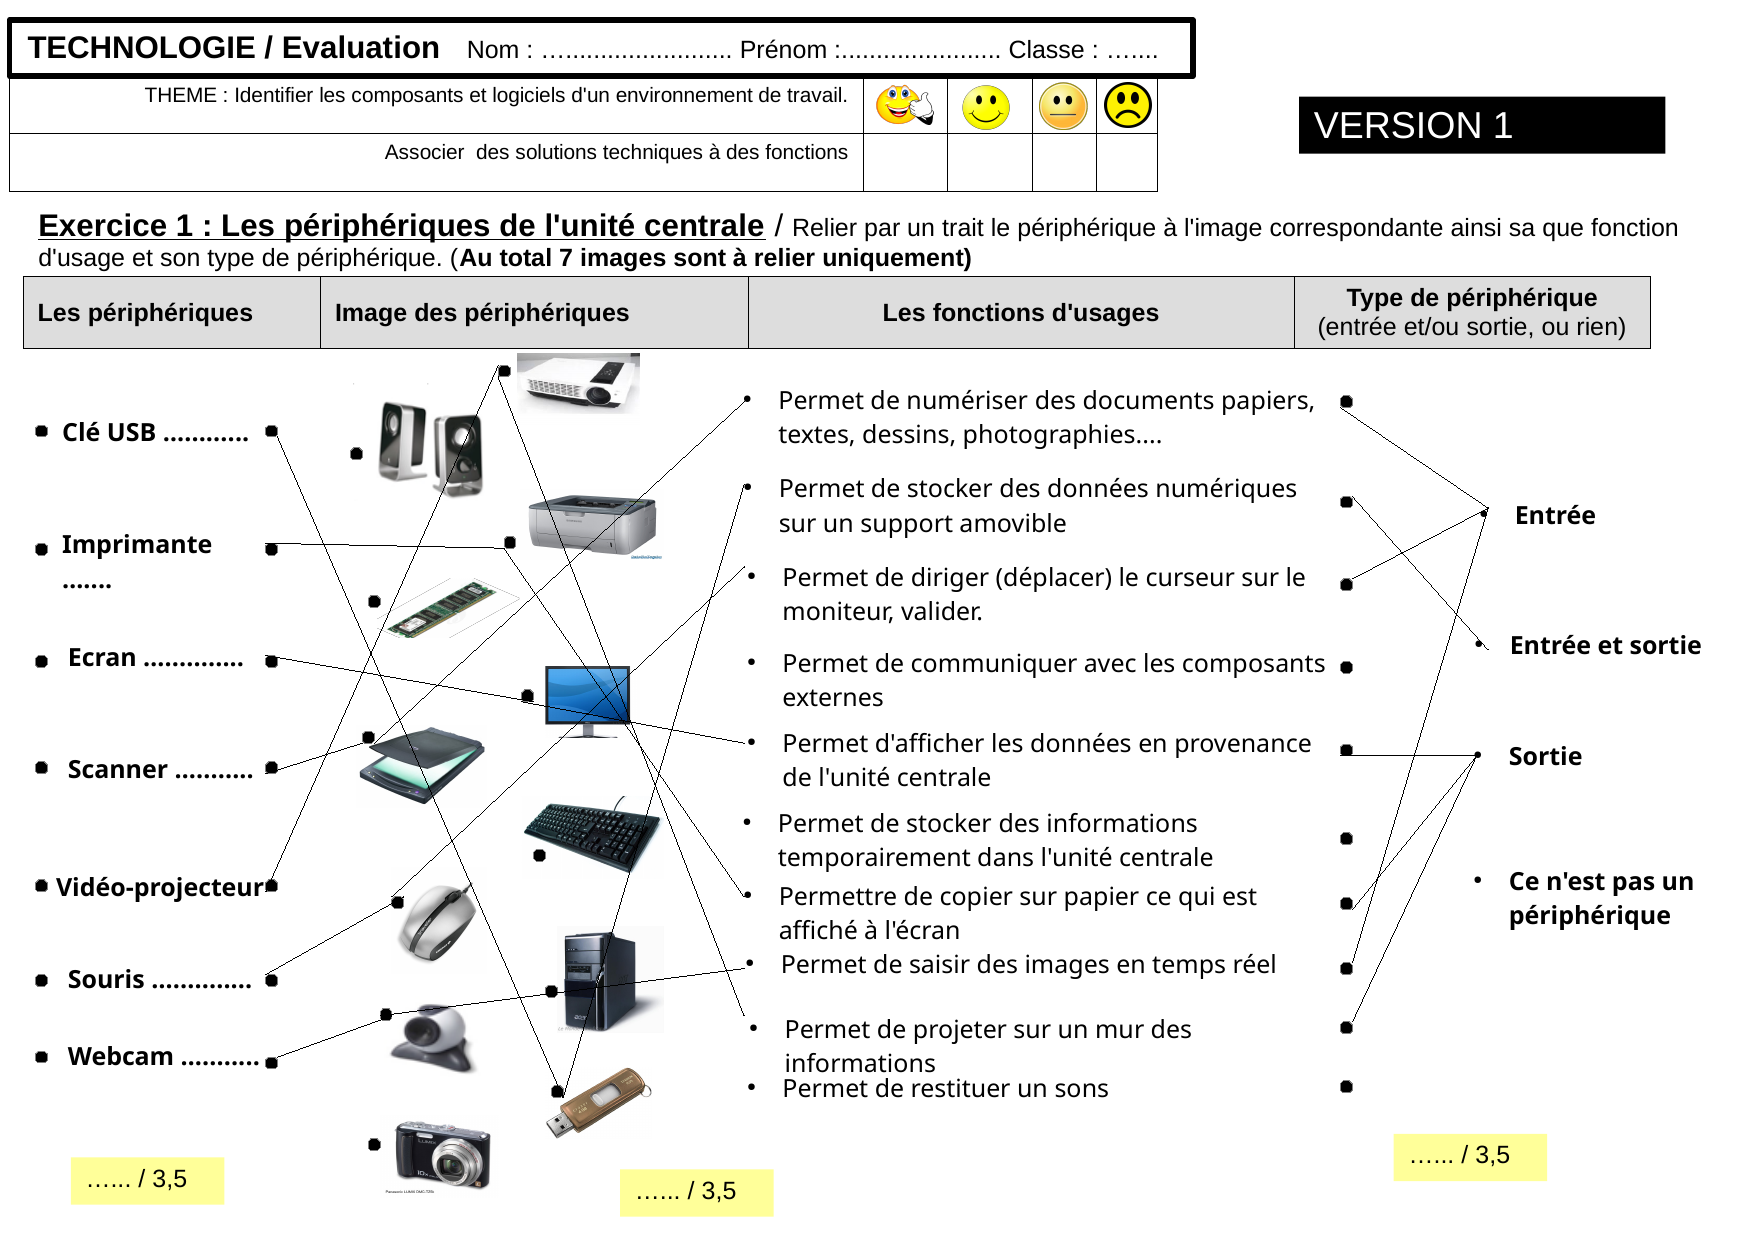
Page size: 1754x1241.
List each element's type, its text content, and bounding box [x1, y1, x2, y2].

text_box [368, 1138, 381, 1151]
text_box [1340, 897, 1353, 910]
text_box …... / 3,5 [1393, 1133, 1548, 1182]
table_header [1097, 79, 1157, 133]
picture [521, 796, 664, 879]
text_box Permet de communiquer avec les composants externes [732, 644, 1353, 721]
text_box Scanner …........ [53, 749, 278, 786]
text_box [1340, 578, 1353, 591]
text_box Ecran …........... [53, 637, 284, 674]
text_box Vidéo-projecteur [41, 868, 284, 916]
text_box [265, 544, 278, 556]
text_box [362, 731, 375, 744]
picture [380, 1115, 499, 1198]
picture [545, 1067, 652, 1139]
text_box Souris …........... [53, 960, 296, 998]
picture [377, 578, 520, 638]
picture [517, 353, 640, 425]
text_box Permettre de copier sur papier ce qui est affiché à l'écran [728, 877, 1353, 939]
table_cell [864, 134, 947, 191]
text_box Permet de saisir des images en temps réel [730, 944, 1371, 982]
picture [352, 382, 511, 501]
text_box Permet de stocker des données numériques sur un support amovible [728, 469, 1353, 532]
text_box [265, 879, 278, 892]
text_box …... / 3,5 [70, 1157, 225, 1205]
text_box Permet de restituer un sons [732, 1068, 1357, 1106]
table_header Image des périphériques [321, 277, 748, 348]
text_box [1340, 962, 1353, 975]
text_box [35, 974, 48, 987]
text_box Entrée et sortie [1459, 625, 1725, 674]
text_box [504, 536, 516, 549]
text_box Permet de numériser des documents papiers, textes, dessins, photographies.... [728, 381, 1359, 443]
table_header [948, 79, 1032, 133]
table_cell [1097, 134, 1157, 191]
text_box [35, 425, 48, 437]
text_box [1340, 1021, 1353, 1034]
table_header THEME : Identifier les composants et logiciels d'un environnement de travail. [10, 79, 863, 133]
picture [545, 666, 640, 738]
table_cell [948, 134, 1032, 191]
picture [1104, 82, 1152, 128]
text_box [265, 761, 278, 774]
text_box [521, 689, 534, 702]
picture [557, 926, 664, 1033]
text_box Permet de stocker des informations temporairement dans l'unité centrale [727, 803, 1353, 880]
text_box [35, 543, 48, 556]
text_box Exercice 1 : Les périphériques de l'unité centrale / Relier par un trait le périphérique à l'image correspondante ainsi sa que fonction d'usage et son type de périphérique. (Au total 7 images sont à relier uniquement) [23, 201, 1737, 279]
text_box [1340, 395, 1353, 408]
picture [1039, 82, 1088, 130]
text_box Permet de diriger (déplacer) le curseur sur le moniteur, valider. [732, 557, 1353, 620]
text_box [265, 974, 278, 987]
text_box [391, 896, 404, 909]
table_header Les fonctions d'usages [749, 277, 1294, 348]
text_box [35, 655, 48, 668]
picture [520, 489, 664, 561]
text_box Ce n'est pas un périphérique [1458, 862, 1731, 945]
text_box [1340, 661, 1353, 674]
text_box Permet de projeter sur un mur des informations [734, 1009, 1359, 1058]
text_box [1340, 1080, 1353, 1093]
table_header [864, 79, 947, 133]
text_box [1340, 496, 1353, 508]
text_box [265, 655, 278, 668]
table_cell [1033, 134, 1096, 191]
text_box [545, 985, 558, 998]
text_box VERSION 1 [1299, 96, 1666, 154]
text_box [1340, 744, 1353, 755]
text_box [551, 1085, 564, 1098]
text_box Clé USB …......... [47, 413, 278, 449]
text_box [35, 761, 48, 774]
text_box [368, 595, 381, 608]
picture [391, 867, 487, 974]
text_box Webcam …........ [53, 1036, 296, 1075]
text_box Entrée [1464, 496, 1652, 541]
text_box Permet d'afficher les données en provenance de l'unité centrale [732, 723, 1353, 786]
picture [876, 82, 934, 125]
picture [356, 725, 487, 809]
text_box [265, 425, 278, 437]
picture [377, 992, 497, 1087]
text_box Sortie [1458, 736, 1646, 780]
text_box [380, 1008, 392, 1021]
text_box Imprimante ….... [47, 525, 278, 569]
text_box [498, 365, 511, 377]
table_header [1033, 79, 1096, 133]
table_header Type de périphérique (entrée et/ou sortie, ou rien) [1295, 277, 1650, 348]
table_header Les périphériques [24, 277, 320, 348]
picture [962, 85, 1010, 130]
text_box TECHNOLOGIE / Evaluation Nom : …........................ Prénom :....................... Classe : ….... [9, 20, 1193, 77]
text_box [35, 879, 48, 892]
text_box [350, 447, 363, 460]
text_box [533, 849, 546, 862]
text_box [265, 1057, 278, 1069]
text_box [1340, 832, 1353, 845]
text_box [35, 1051, 48, 1063]
table_cell Associer des solutions techniques à des fonctions [10, 134, 863, 191]
text_box …... / 3,5 [620, 1169, 774, 1217]
